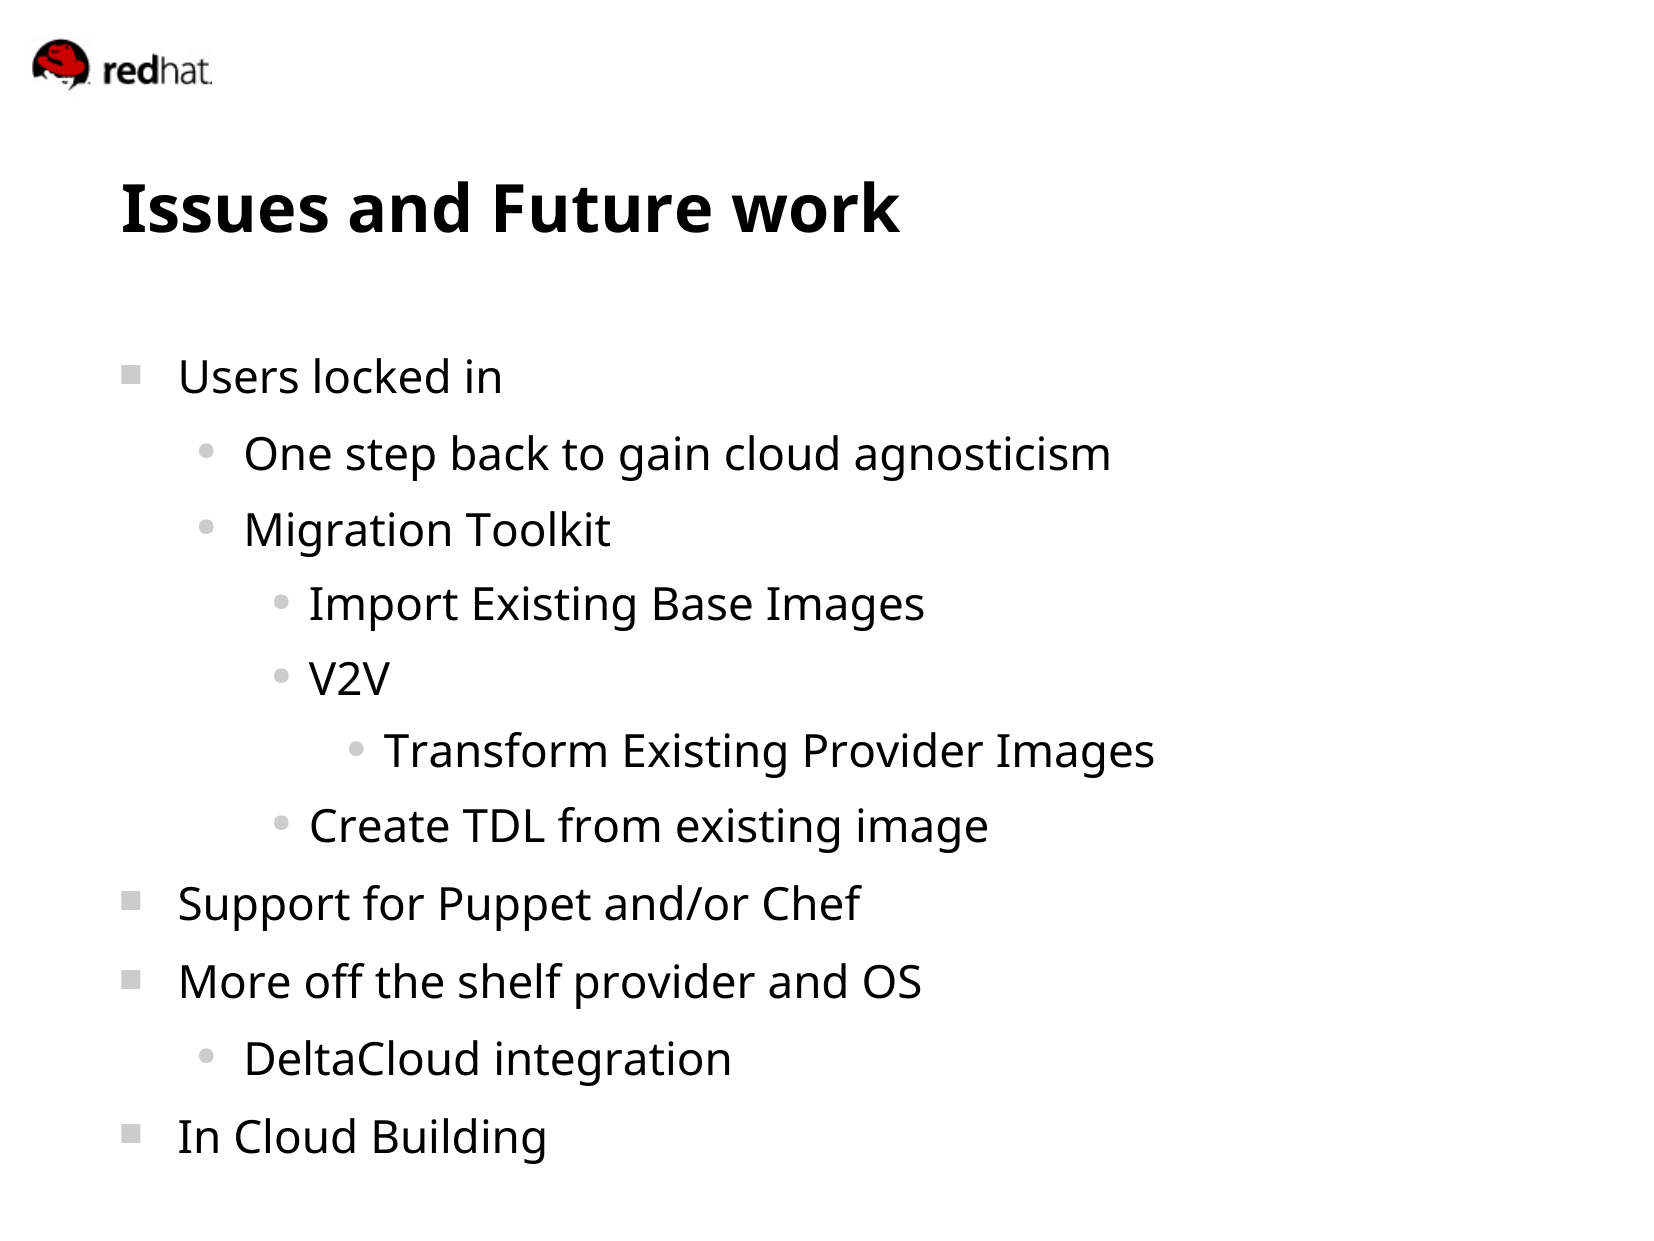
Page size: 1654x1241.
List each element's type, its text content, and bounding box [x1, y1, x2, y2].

list Users locked in One step back to gain cloud agnosticism Migration Toolkit Import Existing Base Images V2V Transform Existing Provider Images Create TDL from existing image Support for Puppet and/or Chef More off the shelf provider and OS DeltaCloud integration In Cloud Building [121, 344, 1534, 1127]
picture [31, 37, 212, 98]
title Issues and Future work [121, 102, 1534, 310]
